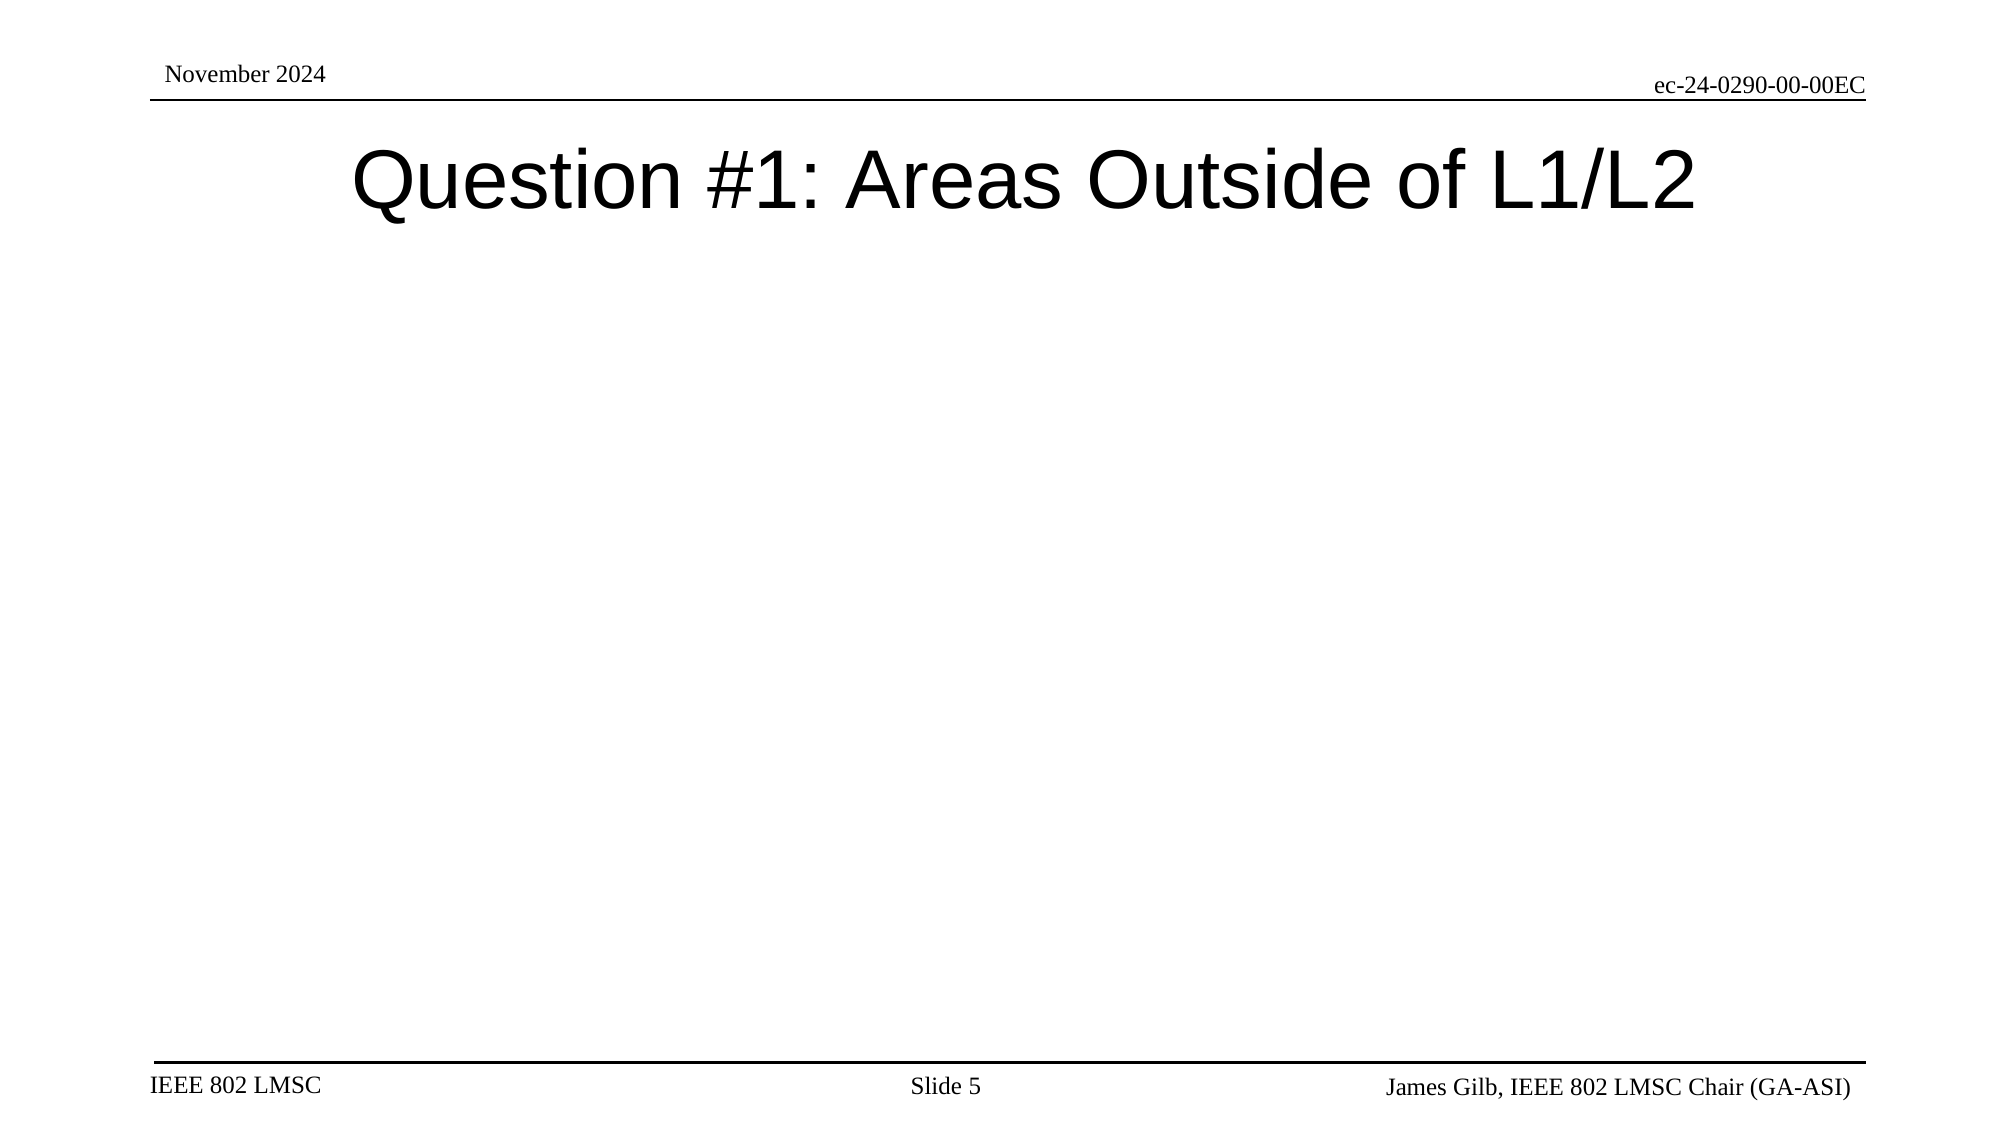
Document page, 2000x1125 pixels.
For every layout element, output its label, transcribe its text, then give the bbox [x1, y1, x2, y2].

title Question #1: Areas Outside of L1/L2 [149, 112, 1900, 238]
